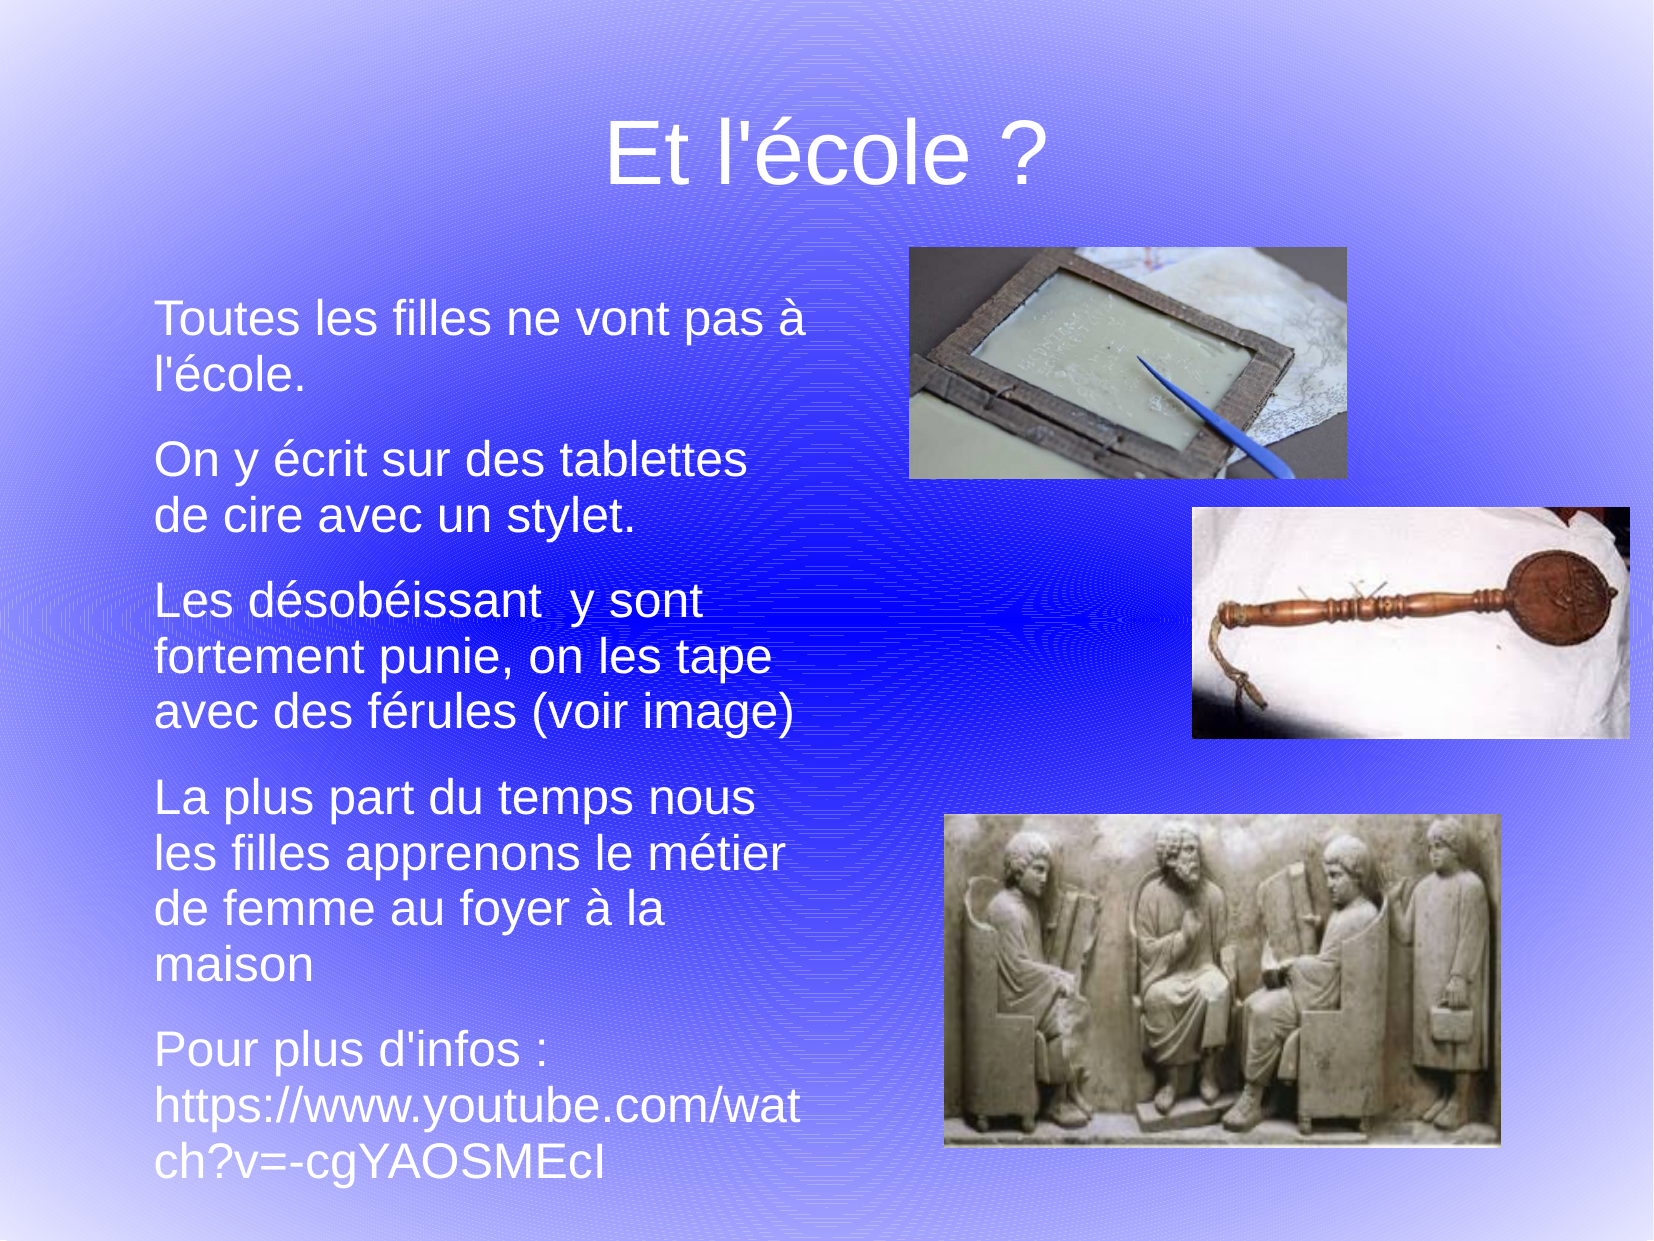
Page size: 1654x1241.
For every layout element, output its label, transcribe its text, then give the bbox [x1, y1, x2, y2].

picture [1192, 507, 1630, 739]
list Toutes les filles ne vont pas à l'école. On y écrit sur des tablettes de cire avec un stylet. Les désobéissant y sont fortement punie, on les tape avec des férules (voir image) La plus part du temps nous les filles apprenons le métier de femme au foyer à la maison Pour plus d'infos : https://www.youtube.com/watch?v=-cgYAOSMEcI [82, 290, 809, 1010]
picture [909, 247, 1347, 479]
picture [944, 814, 1501, 1148]
title Et l'école ? [82, 49, 1571, 257]
